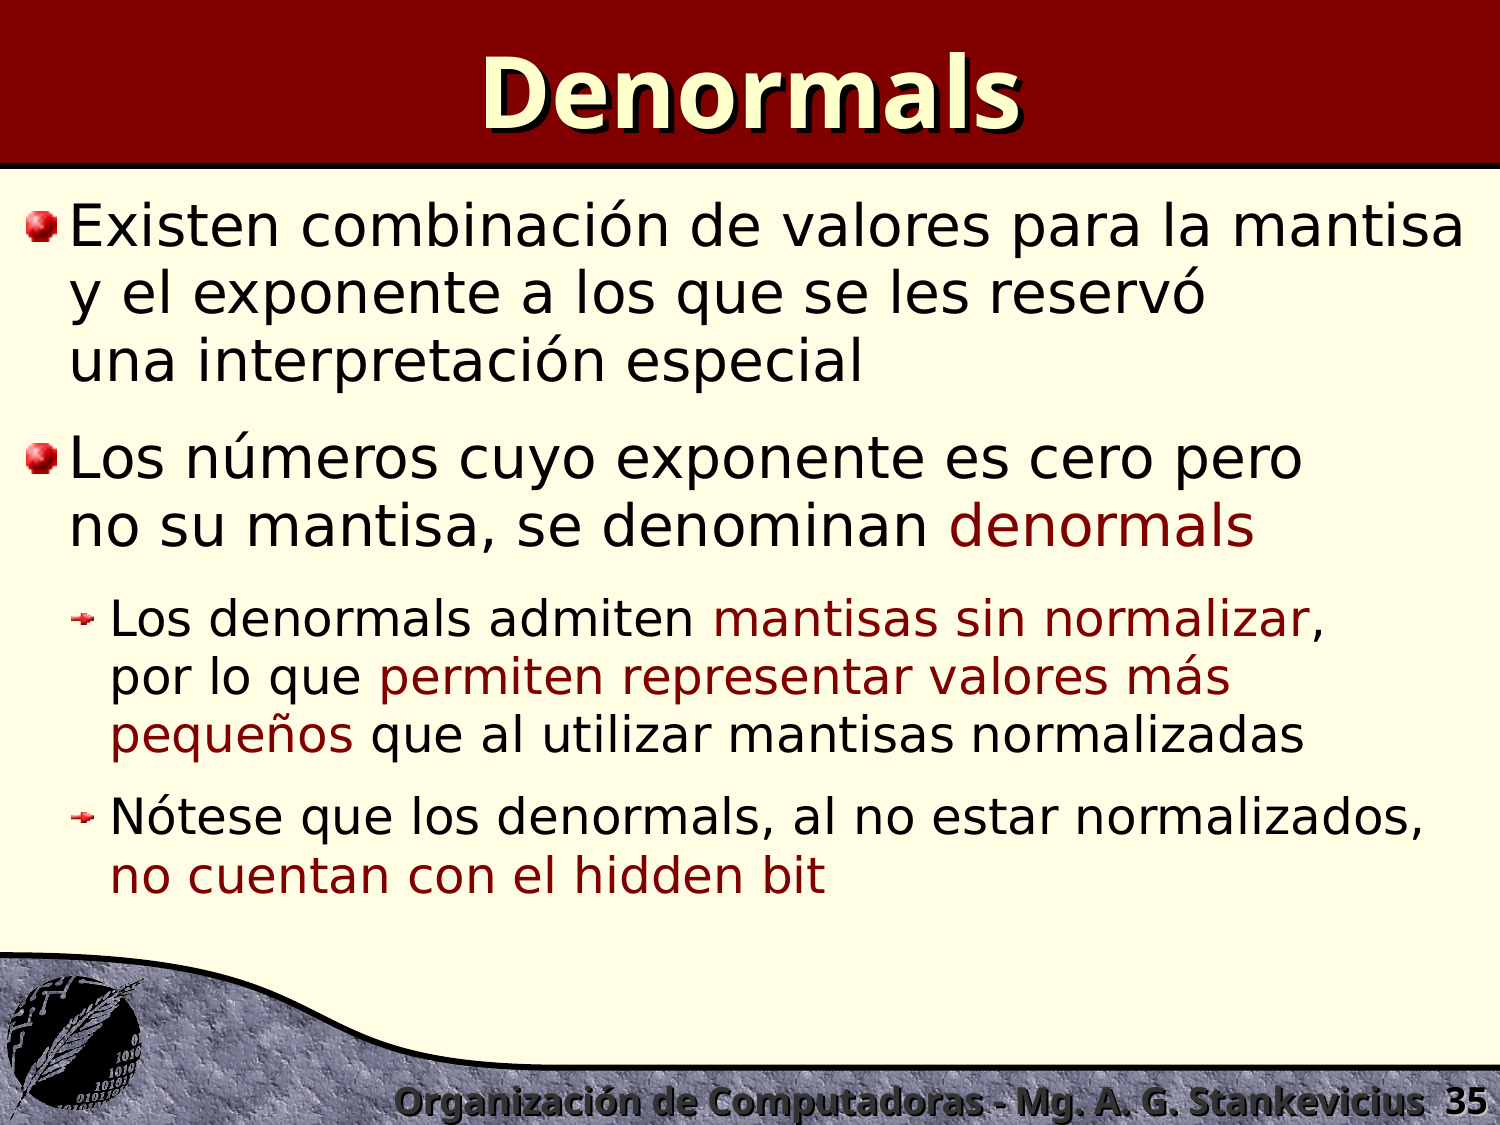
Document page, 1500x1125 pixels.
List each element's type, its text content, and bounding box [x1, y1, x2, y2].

picture [448, 1100, 455, 1110]
picture [1058, 1100, 1065, 1110]
list Existen combinación de valores para la mantisa y el exponente a los que se les reservó una interpretación especial Los números cuyo exponente es cero pero no su mantisa, se denominan denormals Los denormals admiten mantisas sin normalizar, por lo que permiten representar valores más pequeños que al utilizar mantisas normalizadas Nótese que los denormals, al no estar normalizados, no cuentan con el hidden bit [11, 192, 1486, 935]
picture [0, 959, 1500, 1125]
picture [802, 1100, 806, 1110]
title Denormals [15, 5, 1485, 160]
